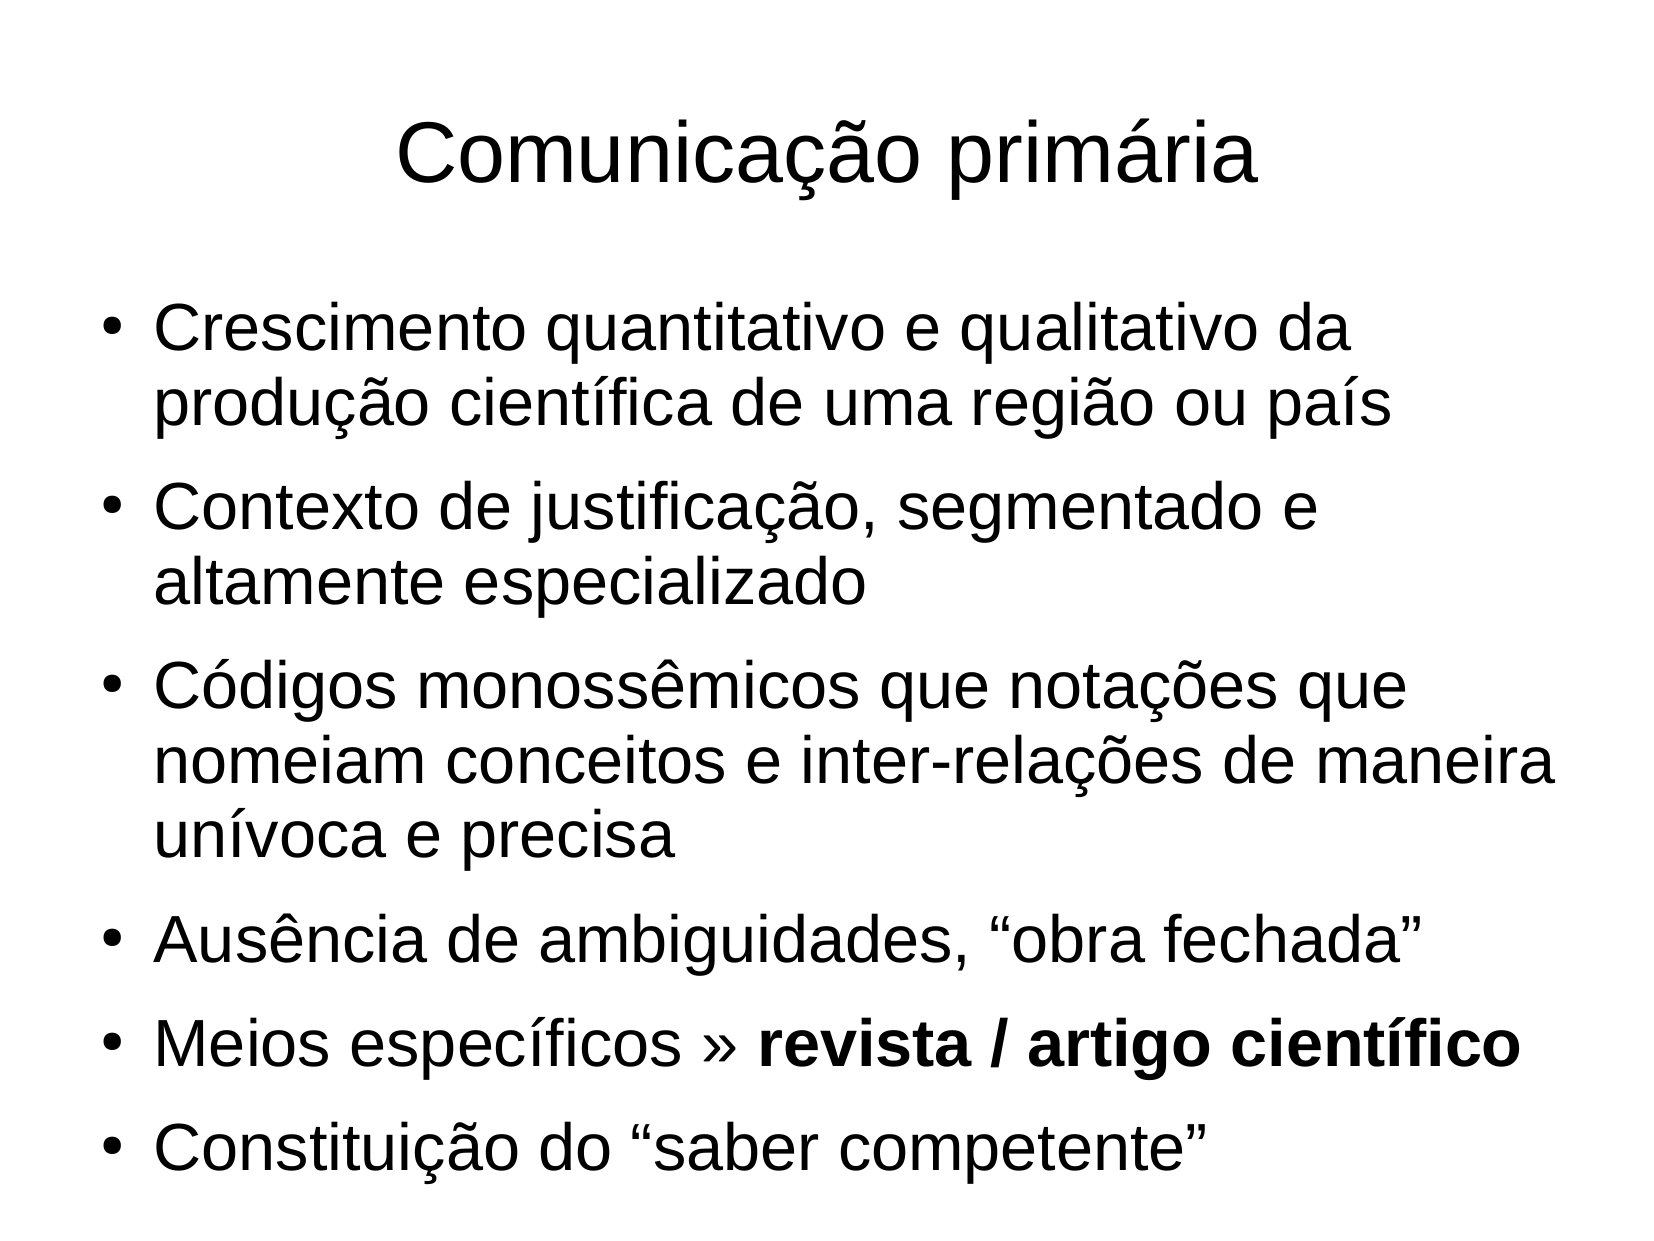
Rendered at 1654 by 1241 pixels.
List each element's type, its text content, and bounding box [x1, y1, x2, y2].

list Crescimento quantitativo e qualitativo da produção científica de uma região ou país Contexto de justificação, segmentado e altamente especializado Códigos monossêmicos que notações que nomeiam conceitos e inter-relações de maneira unívoca e precisa Ausência de ambiguidades, “obra fechada” Meios específicos » revista / artigo científico Constituição do “saber competente” [82, 290, 1571, 1185]
title Comunicação primária [82, 49, 1571, 257]
